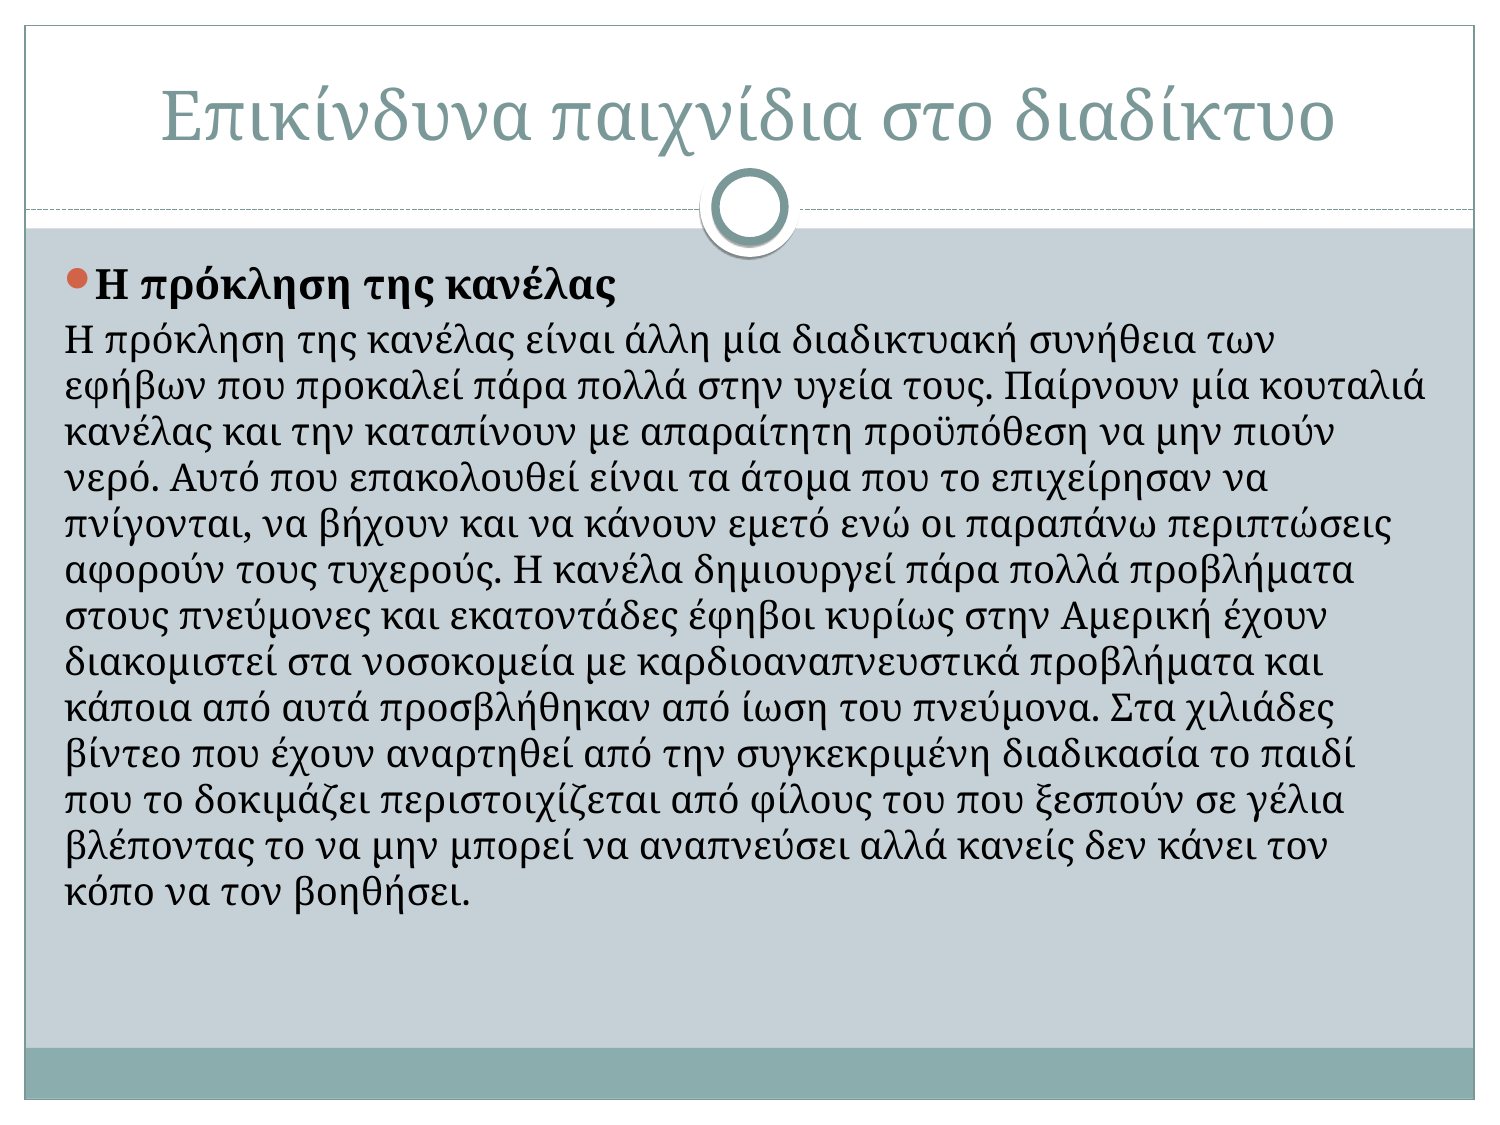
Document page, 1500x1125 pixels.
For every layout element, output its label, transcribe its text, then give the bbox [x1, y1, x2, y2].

title Επικίνδυνα παιχνίδια στο διαδίκτυο [49, 37, 1450, 162]
list Η πρόκληση της κανέλας Η πρόκληση της κανέλας είναι άλλη μία διαδικτυακή συνήθεια των εφήβων που προκαλεί πάρα πολλά στην υγεία τους. Παίρνουν μία κουταλιά κανέλας και την καταπίνουν με απαραίτητη προϋπόθεση να μην πιούν νερό. Αυτό που επακολουθεί είναι τα άτομα που το επιχείρησαν να πνίγονται, να βήχουν και να κάνουν εμετό ενώ οι παραπάνω περιπτώσεις αφορούν τους τυχερούς. Η κανέλα δημιουργεί πάρα πολλά προβλήματα στους πνεύμονες και εκατοντάδες έφηβοι κυρίως στην Αμερική έχουν διακομιστεί στα νοσοκομεία με καρδιοαναπνευστικά προβλήματα και κάποια από αυτά προσβλήθηκαν από ίωση του πνεύμονα. Στα χιλιάδες βίντεο που έχουν αναρτηθεί από την συγκεκριμένη διαδικασία το παιδί που το δοκιμάζει περιστοιχίζεται από φίλους του που ξεσπούν σε γέλια βλέποντας το να μην μπορεί να αναπνεύσει αλλά κανείς δεν κάνει τον κόπο να τον βοηθήσει. [49, 250, 1445, 1001]
